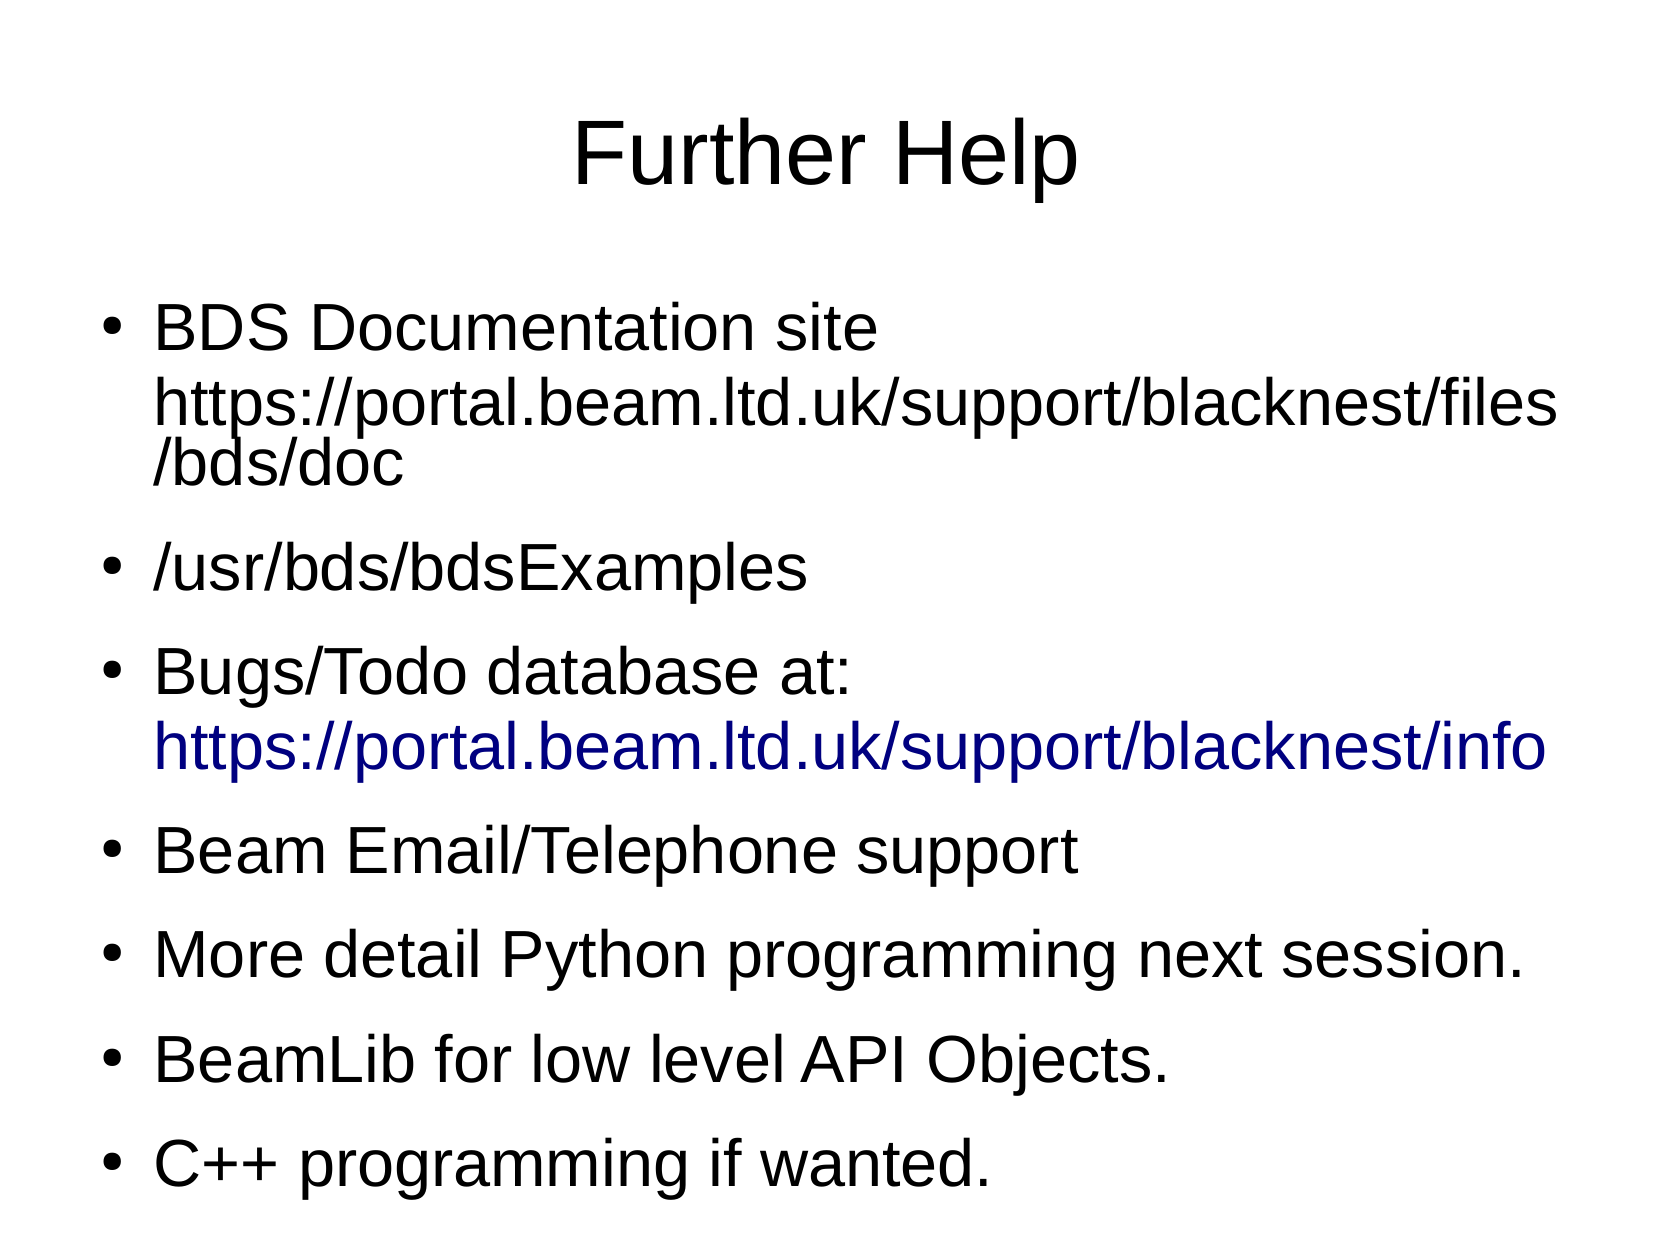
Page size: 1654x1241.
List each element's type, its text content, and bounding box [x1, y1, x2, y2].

title Further Help [82, 49, 1571, 257]
list BDS Documentation site https://portal.beam.ltd.uk/support/blacknest/files/bds/doc /usr/bds/bdsExamples Bugs/Todo database at: https://portal.beam.ltd.uk/support/blacknest/info Beam Email/Telephone support More detail Python programming next session. BeamLib for low level API Objects. C++ programming if wanted. [82, 290, 1571, 1141]
